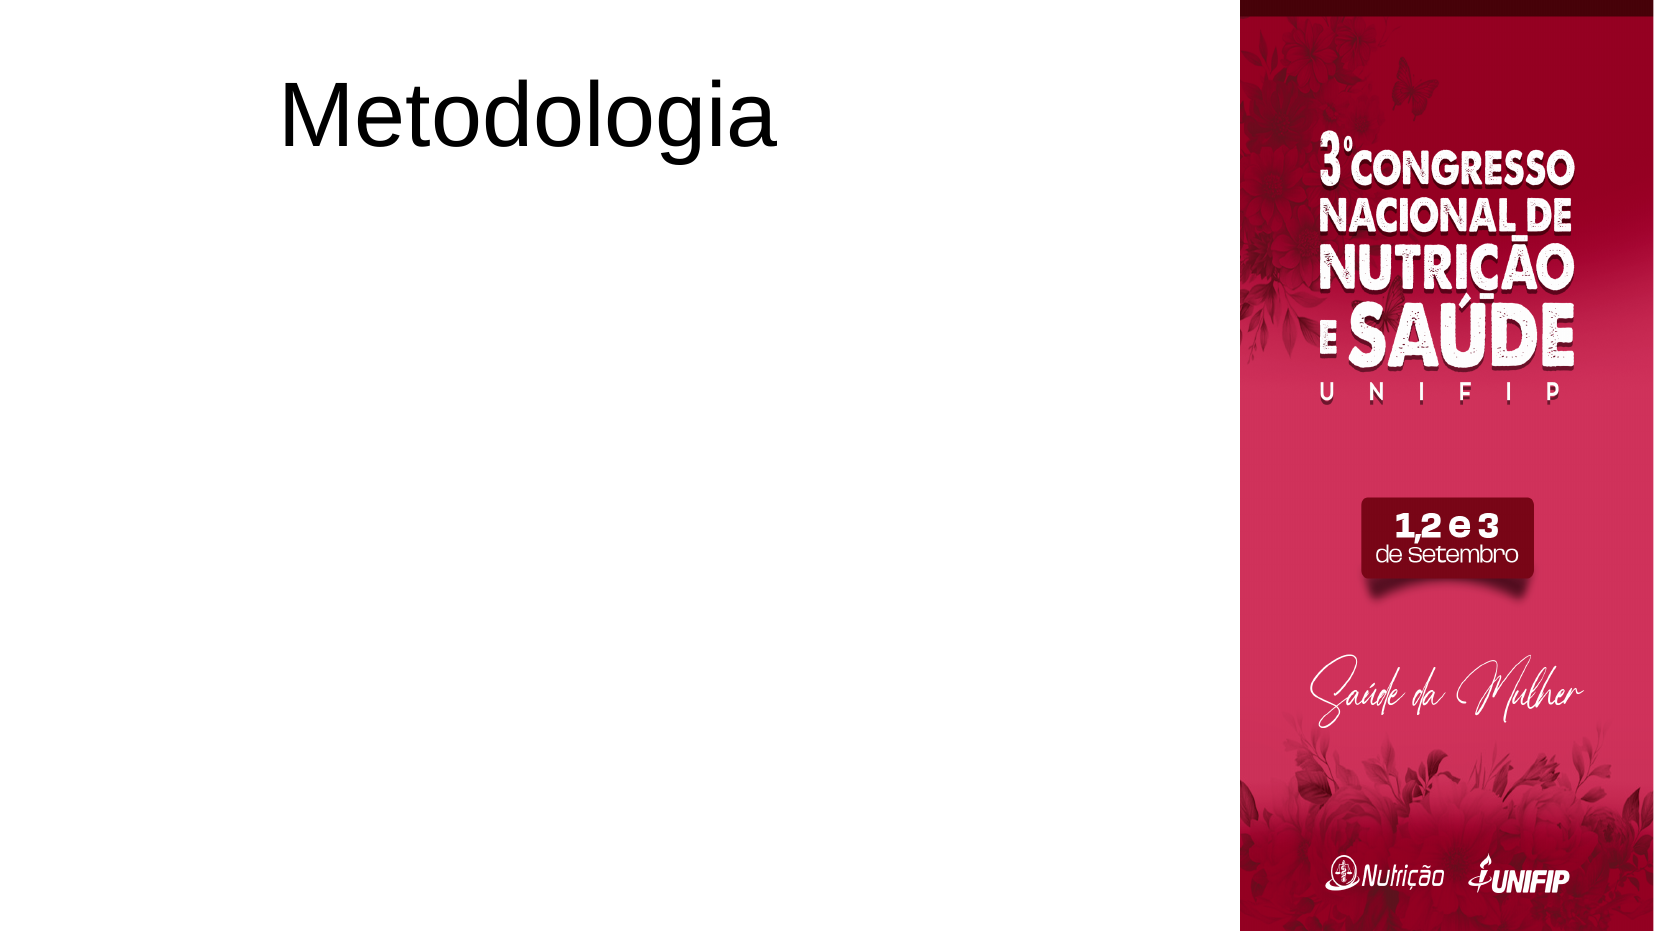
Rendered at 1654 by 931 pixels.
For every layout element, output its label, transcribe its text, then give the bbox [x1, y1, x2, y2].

picture [1240, 0, 1654, 931]
title Metodologia [82, 37, 975, 193]
